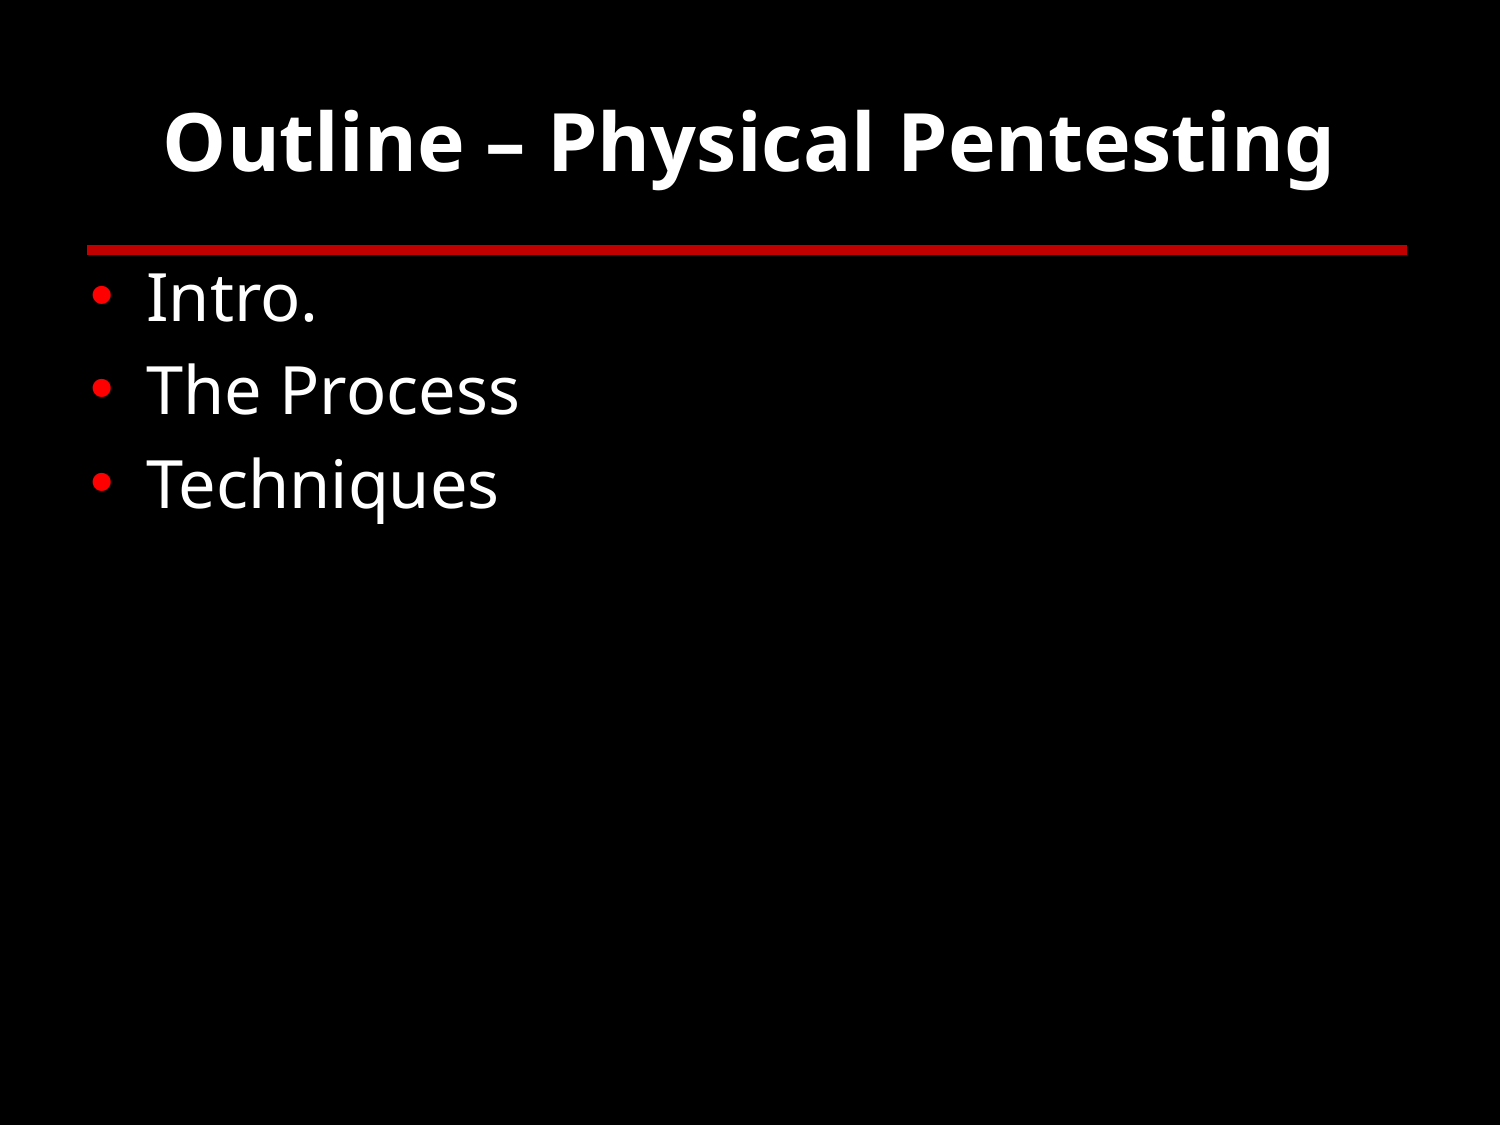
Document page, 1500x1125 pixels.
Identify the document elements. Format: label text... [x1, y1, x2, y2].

title Outline – Physical Pentesting [75, 45, 1425, 233]
list Intro. The Process Techniques [75, 262, 1425, 1005]
